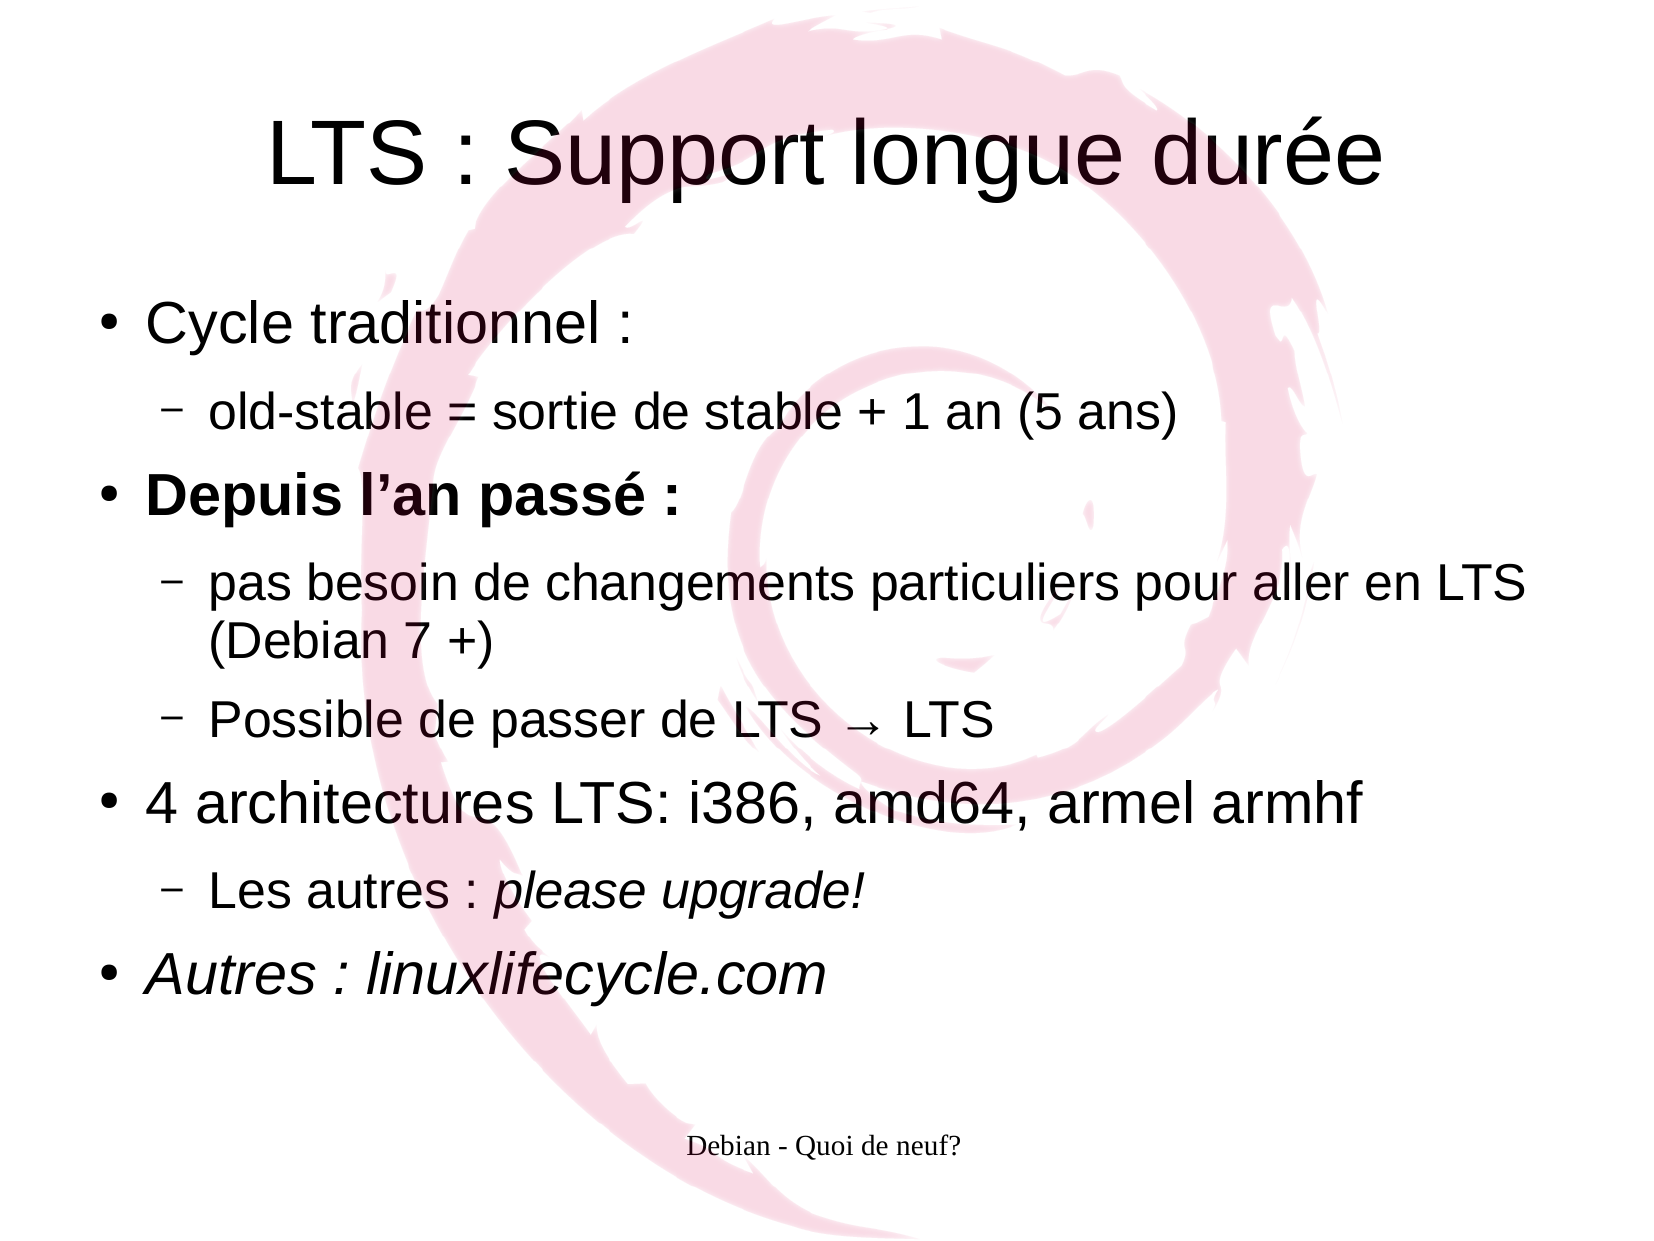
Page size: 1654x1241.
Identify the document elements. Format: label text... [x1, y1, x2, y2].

title LTS : Support longue durée [82, 49, 342, 257]
list Cycle traditionnel : old-stable = sortie de stable + 1 an (5 ans) Depuis l’an passé : pas besoin de changements particuliers pour aller en LTS (Debian 7 +) Possible de passer de LTS → LTS 4 architectures LTS: i386, amd64, armel armhf Les autres : please upgrade! Autres : linuxlifecycle.com [82, 290, 342, 1010]
list Cycle traditionnel : old-stable = sortie de stable + 1 an (5 ans) Depuis l’an passé : pas besoin de changements particuliers pour aller en LTS (Debian 7 +) Possible de passer de LTS → LTS 4 architectures LTS: i386, amd64, armel armhf Les autres : please upgrade! Autres : linuxlifecycle.com [1347, 290, 1571, 1010]
title LTS : Support longue durée [1347, 49, 1571, 257]
picture [342, 0, 1347, 1241]
